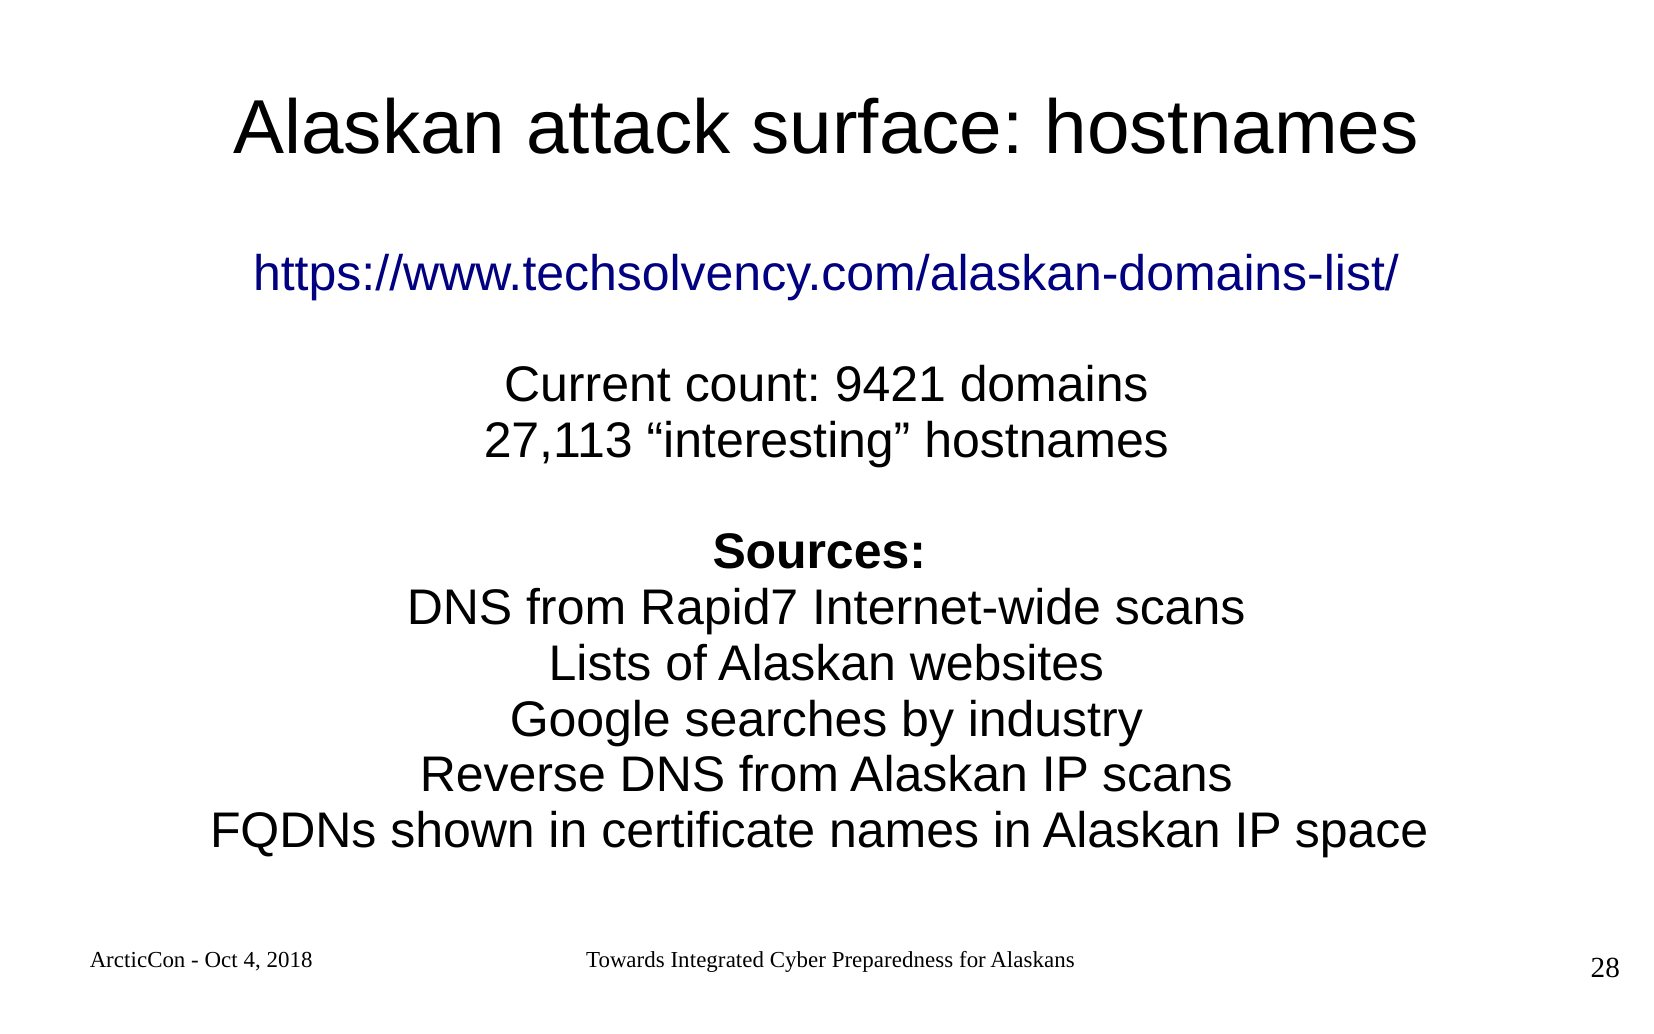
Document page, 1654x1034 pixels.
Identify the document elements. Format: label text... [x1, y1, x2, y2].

title Alaskan attack surface: hostnames [82, 41, 1571, 189]
subtitle https://www.techsolvency.com/alaskan-domains-list/ Current count: 9421 domains 27,113 “interesting” hostnames Sources: DNS from Rapid7 Internet-wide scans Lists of Alaskan websites Google searches by industry Reverse DNS from Alaskan IP scans FQDNs shown in certificate names in Alaskan IP space [82, 189, 1571, 980]
text_box <number> [1560, 951, 1621, 1023]
